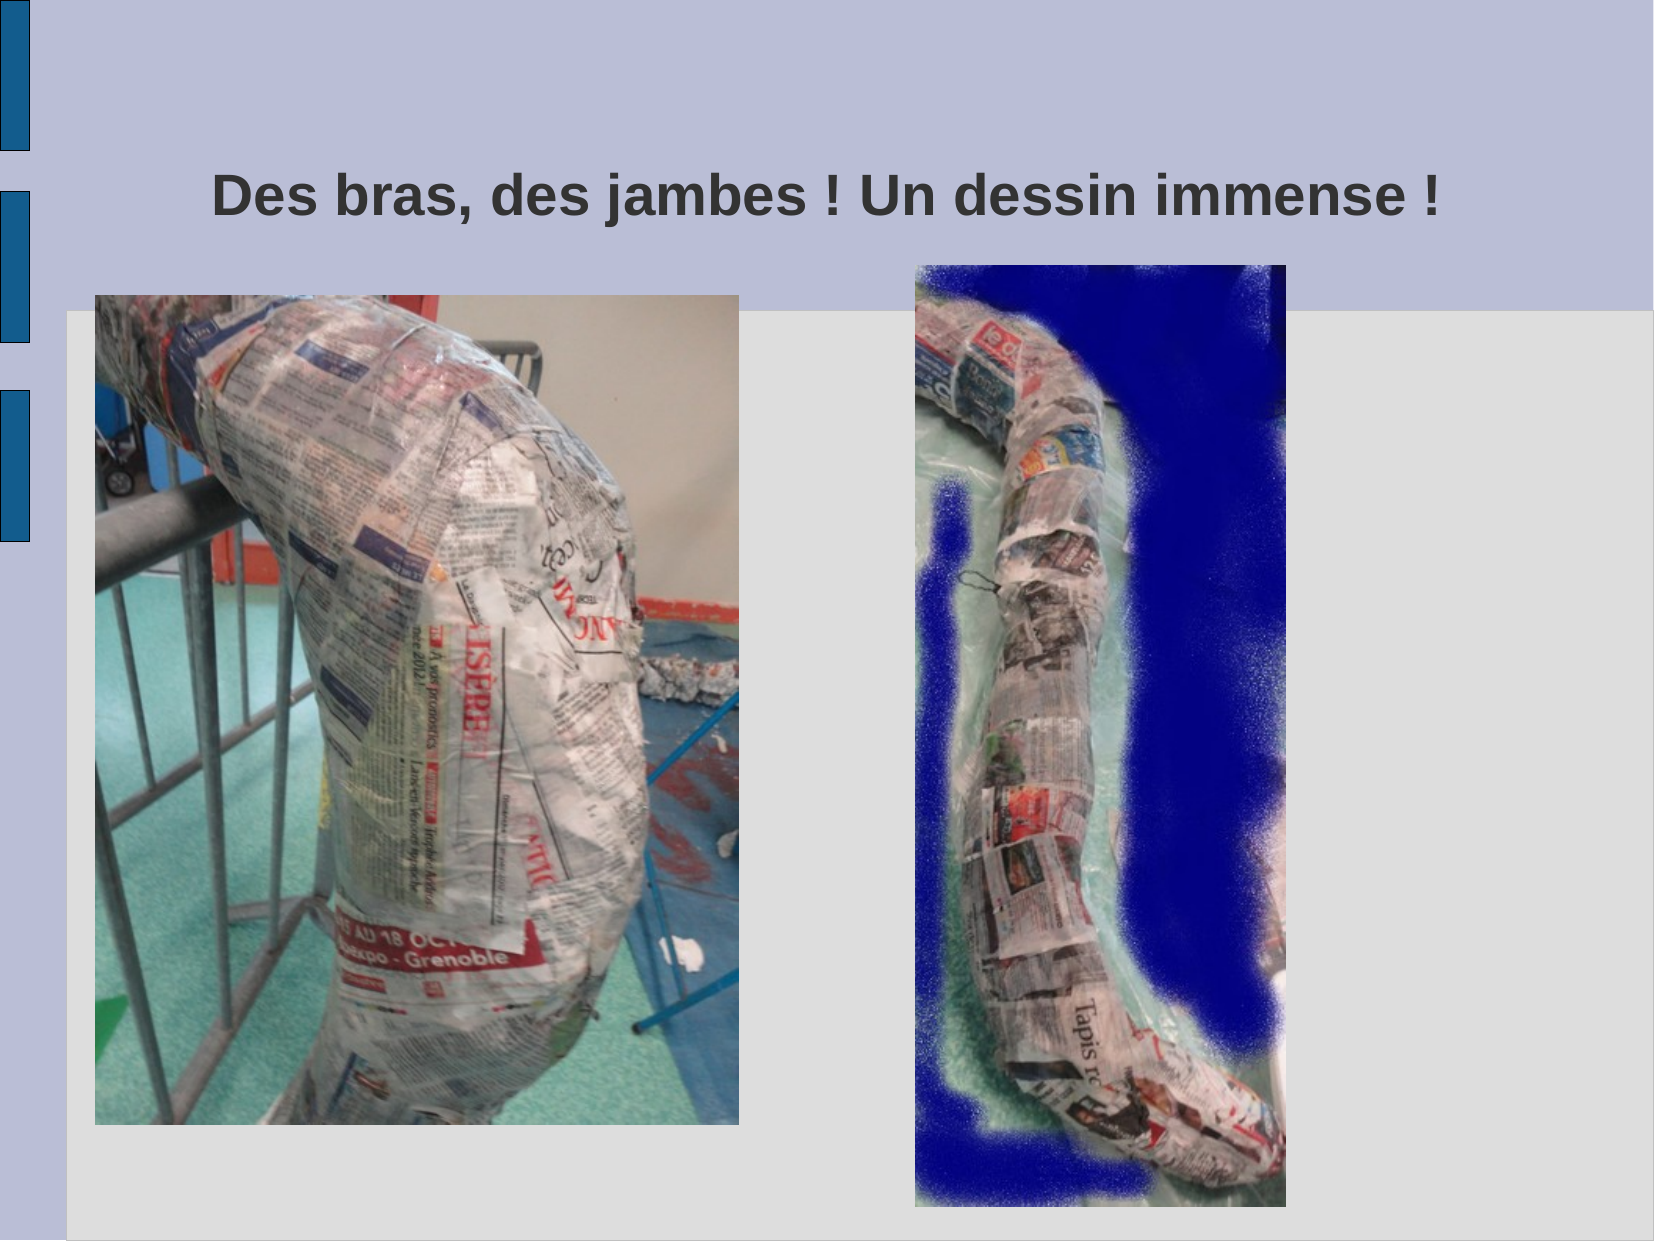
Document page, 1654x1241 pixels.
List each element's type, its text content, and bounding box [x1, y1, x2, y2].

title Des bras, des jambes ! Un dessin immense ! [121, 91, 1534, 299]
picture [95, 295, 739, 1125]
picture [915, 265, 1286, 1207]
